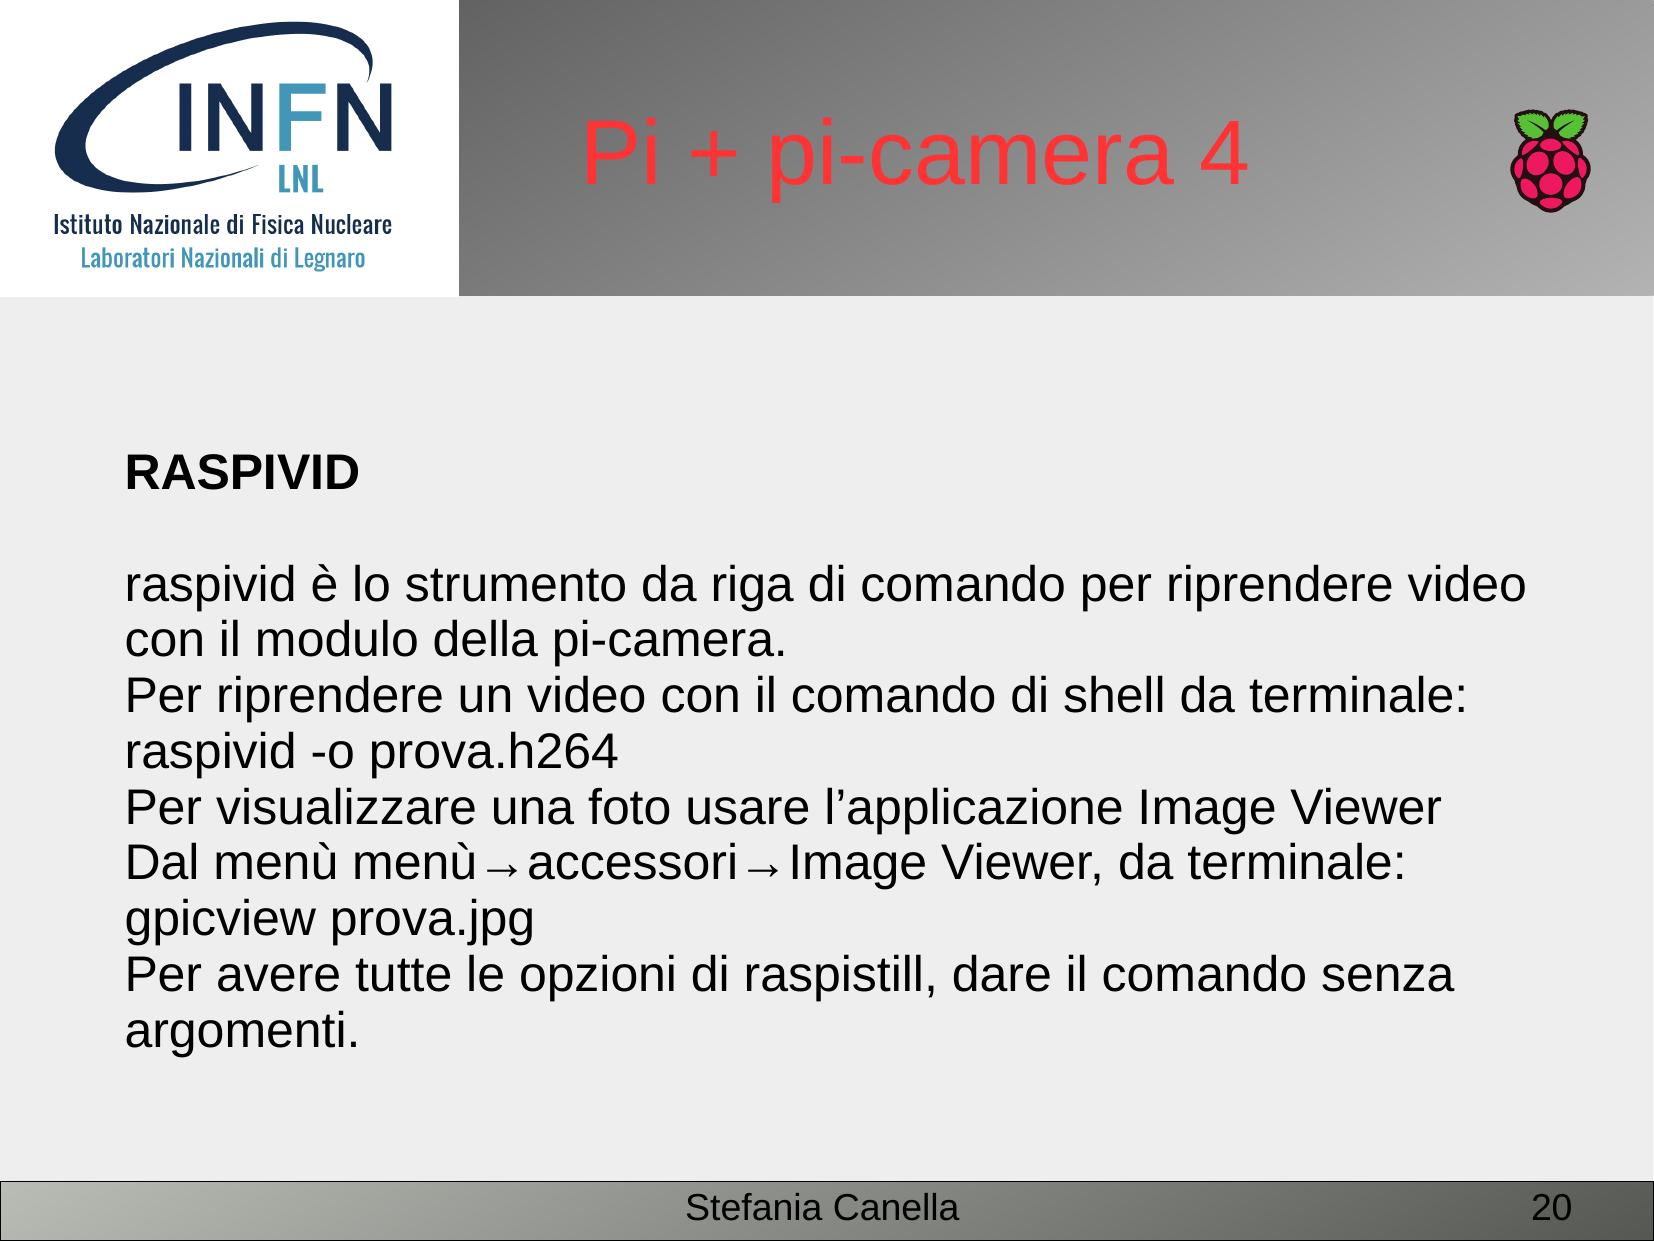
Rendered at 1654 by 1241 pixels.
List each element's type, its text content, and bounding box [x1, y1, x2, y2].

title Pi + pi-camera 4 [459, 49, 1571, 257]
subtitle raspiVID raspivid è lo strumento da riga di comando per riprendere video con il modulo della pi-camera. Per riprendere un video con il comando di shell da terminale: raspivid -o prova.h264 Per visualizzare una foto usare l’applicazione Image Viewer Dal menù menù→accessori→Image Viewer, da terminale: gpicview prova.jpg Per avere tutte le opzioni di raspistill, dare il comando senza argomenti. [65, 375, 1588, 1127]
text_box [0, 1181, 670, 1241]
text_box <number> [1516, 1178, 1654, 1241]
picture [0, 0, 459, 297]
text_box [984, 1181, 1516, 1241]
text_box Stefania Canella [670, 1178, 984, 1241]
text_box [459, 0, 1654, 296]
